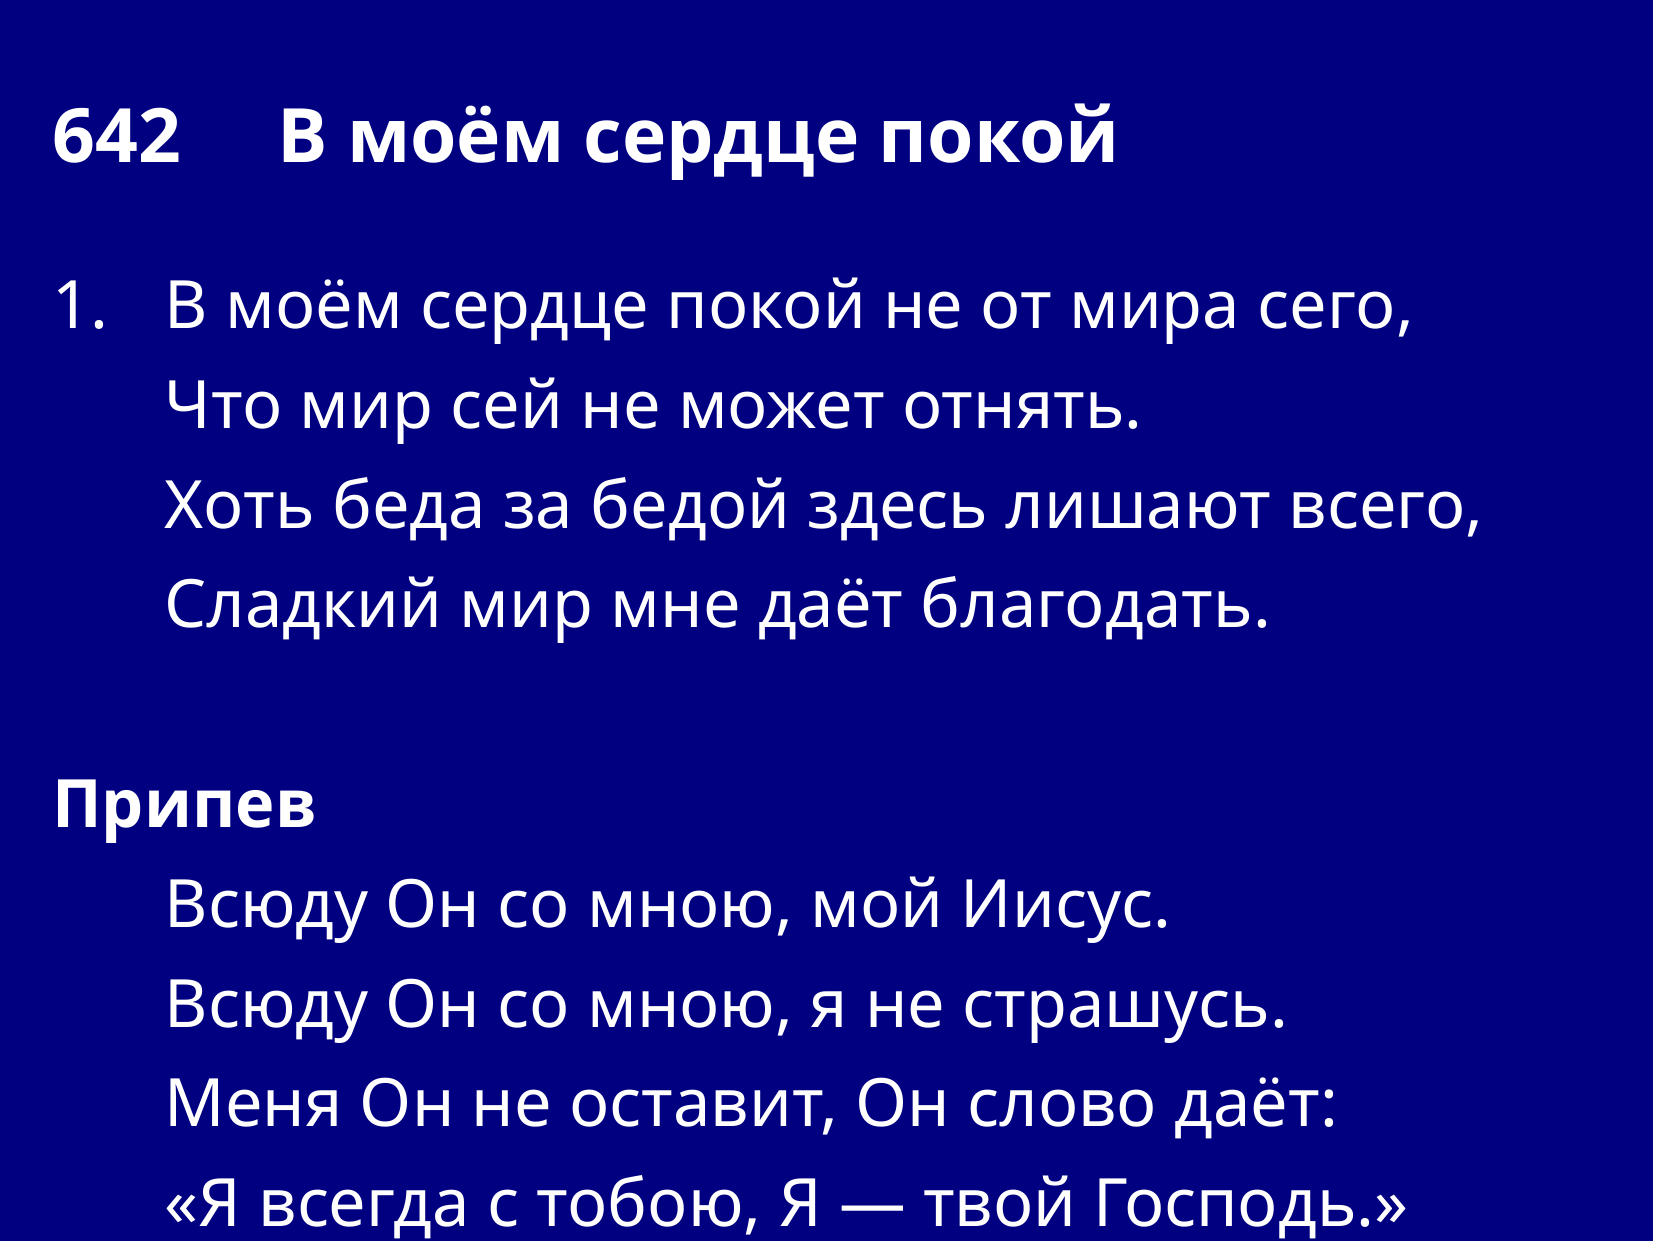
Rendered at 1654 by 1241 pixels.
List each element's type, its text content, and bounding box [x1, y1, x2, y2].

text_box 642 В моём сердце покой [37, 75, 1576, 188]
text_box 1. В моём сердце покой не от мира сего, Что мир сей не может отнять. Хоть беда за бедой здесь лишают всего, Сладкий мир мне даёт благодать. Припев Всюду Он со мною, мой Иисус. Всюду Он со мною, я не страшусь. Меня Он не оставит, Он слово даёт: «Я всегда с тобою, Я — твой Господь.» [37, 150, 1653, 1163]
